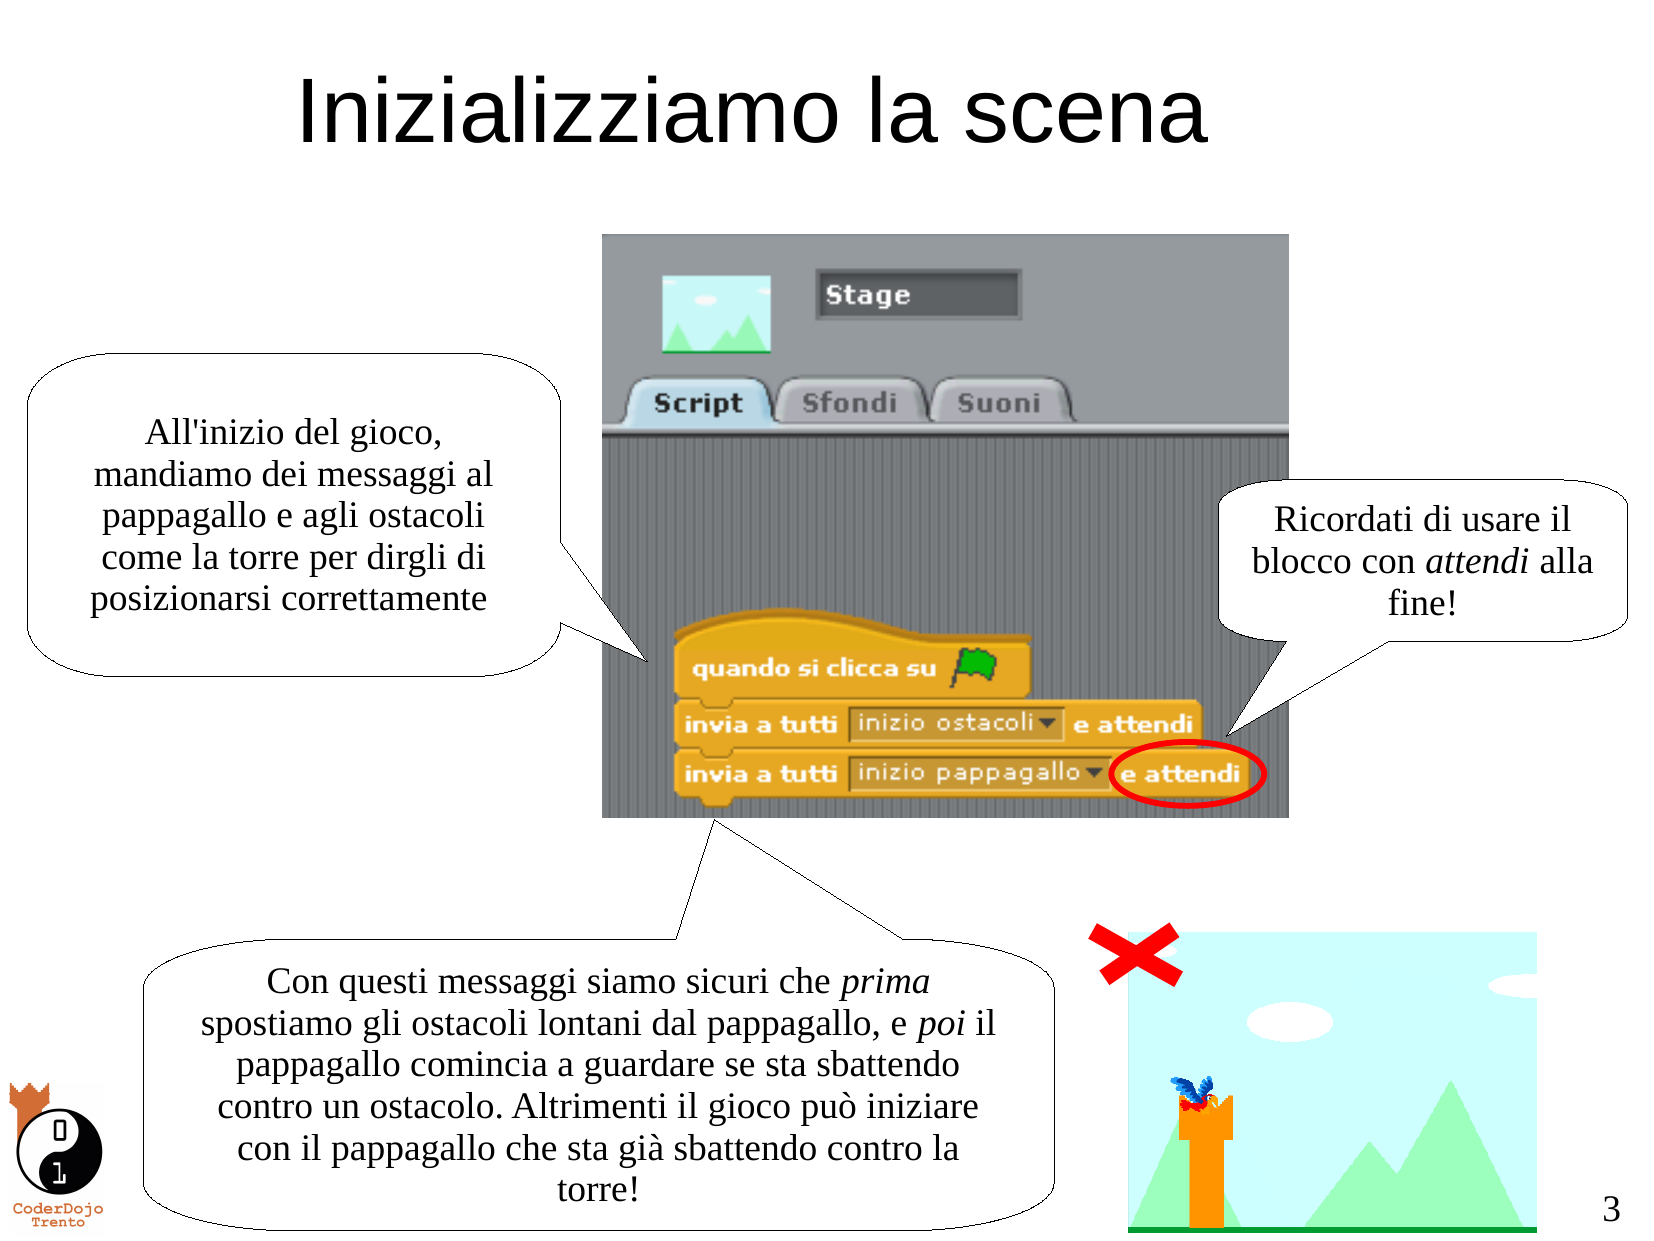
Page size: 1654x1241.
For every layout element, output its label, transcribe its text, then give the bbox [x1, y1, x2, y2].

text_box All'inizio del gioco, mandiamo dei messaggi al pappagallo e agli ostacoli come la torre per dirgli di posizionarsi correttamente [27, 353, 648, 677]
text_box Con questi messaggi siamo sicuri che prima spostiamo gli ostacoli lontani dal pappagallo, e poi il pappagallo comincia a guardare se sta sbattendo contro un ostacolo. Altrimenti il gioco può iniziare con il pappagallo che sta già sbattendo contro la torre! [143, 819, 1055, 1231]
picture [1128, 932, 1537, 1233]
picture [9, 1083, 104, 1237]
picture [1128, 932, 1154, 944]
picture [602, 234, 1289, 818]
text_box 3 [1587, 1180, 1638, 1238]
text_box Ricordati di usare il blocco con attendi alla fine! [1218, 479, 1628, 737]
title Inizializziamo la scena [186, 36, 1320, 186]
